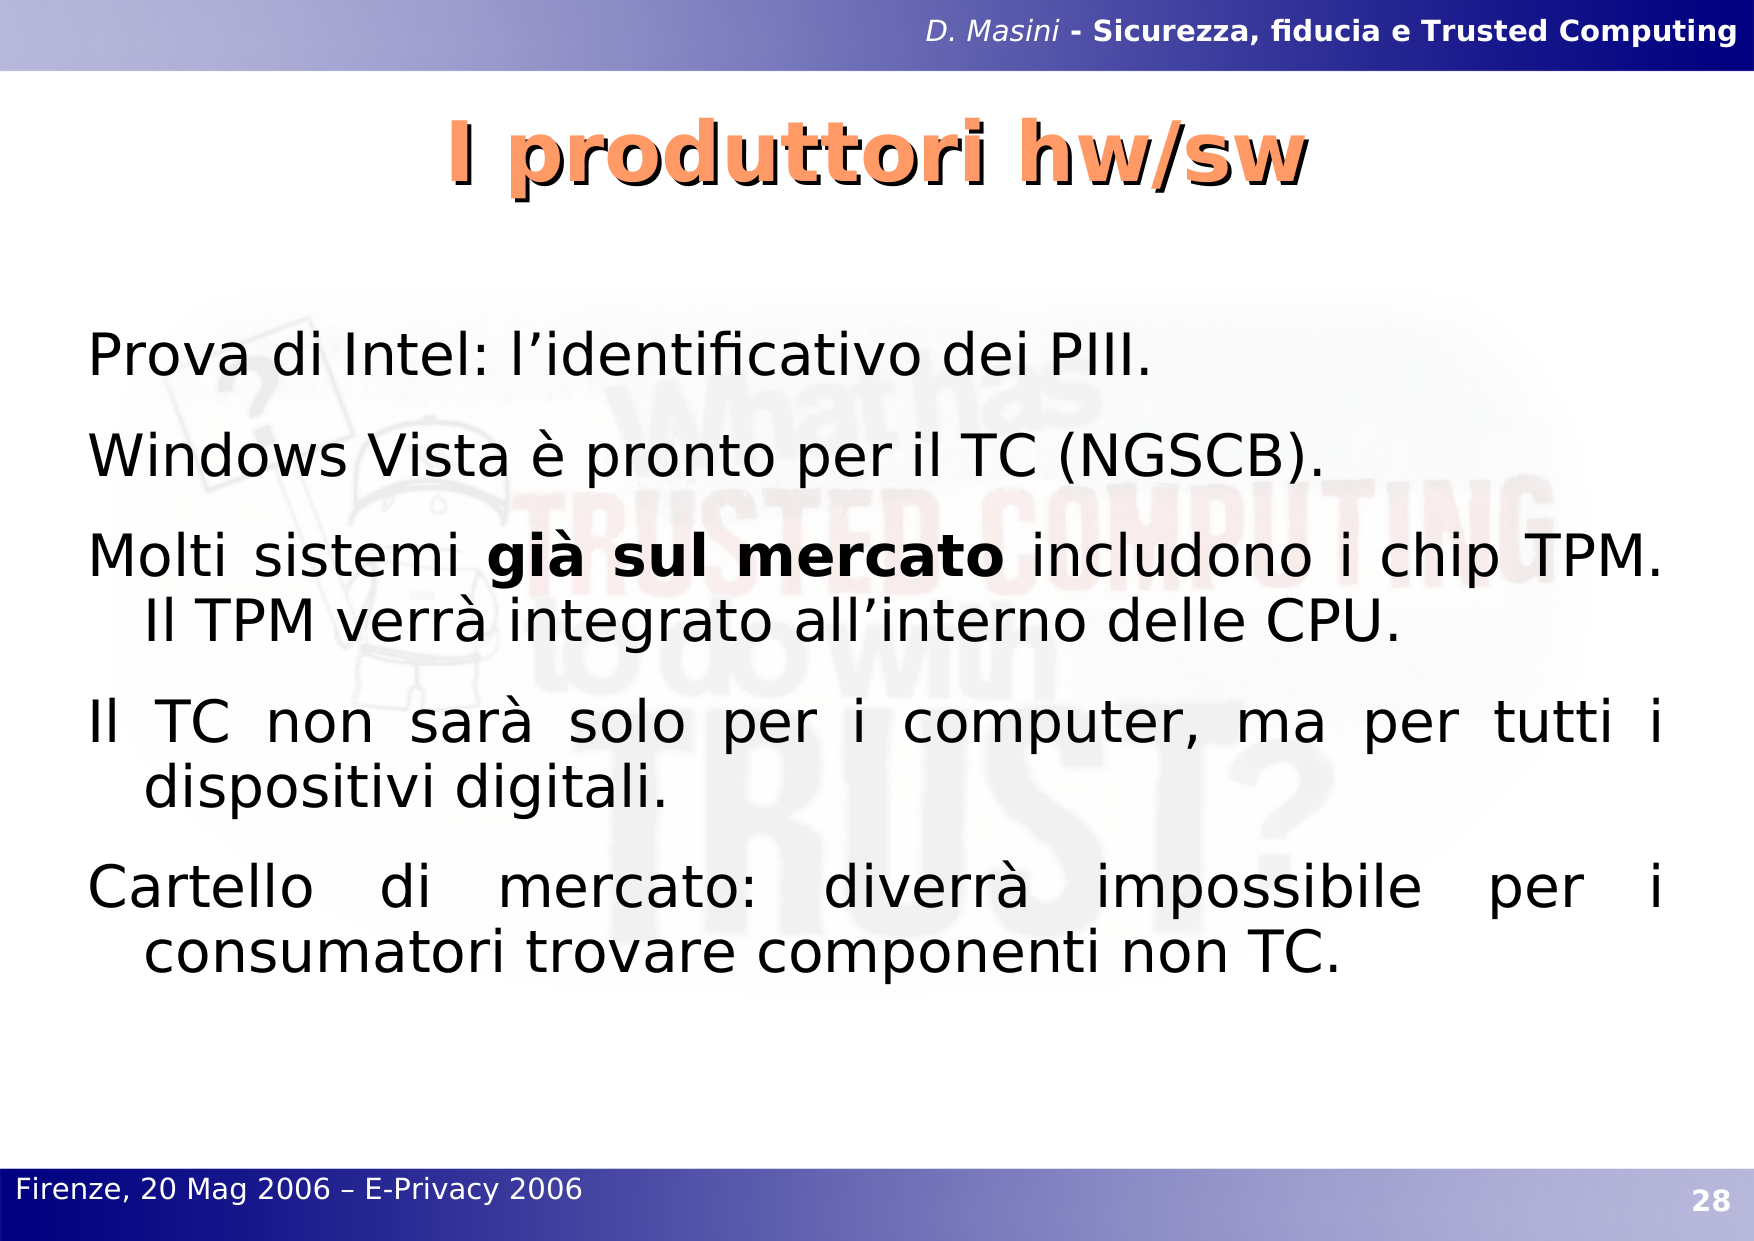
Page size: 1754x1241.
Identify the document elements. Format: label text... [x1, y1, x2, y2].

picture [0, 0, 1754, 1241]
text_box <number> [1641, 1185, 1732, 1223]
text_box D. Masini - Sicurezza, fiducia e Trusted Computing [602, 7, 1754, 63]
list Prova di Intel: l’identificativo dei PIII. Windows Vista è pronto per il TC (NGSCB). Molti sistemi già sul mercato includono i chip TPM. Il TPM verrà integrato all’interno delle CPU. Il TC non sarà solo per i computer, ma per tutti i dispositivi digitali. Cartello di mercato: diverrà impossibile per i consumatori trovare componenti non TC. [87, 323, 1667, 1146]
text_box Firenze, 20 Mag 2006 – E-Privacy 2006 [0, 1175, 1314, 1234]
title I produttori hw/sw [87, 49, 1667, 257]
